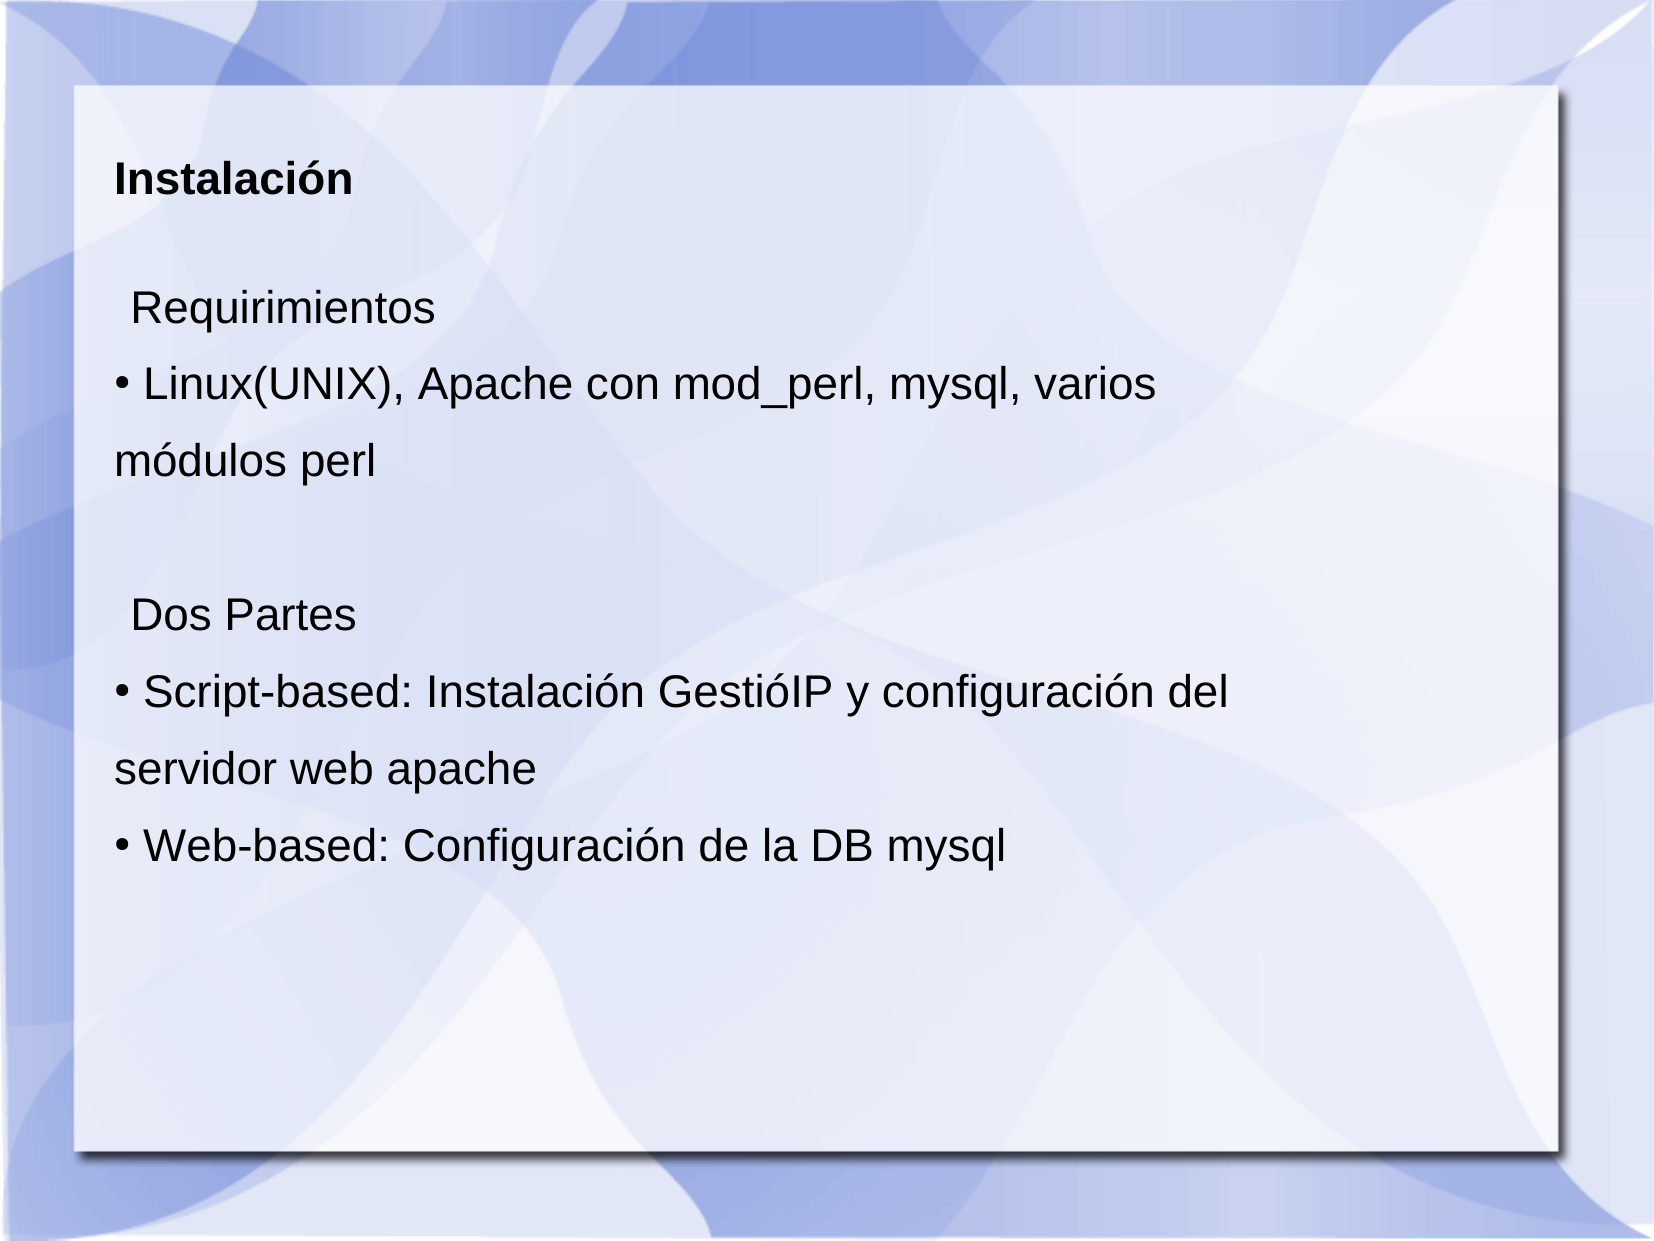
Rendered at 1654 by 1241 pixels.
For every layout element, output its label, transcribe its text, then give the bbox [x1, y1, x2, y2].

picture [0, 0, 1654, 1241]
text_box Instalación Requirimientos Linux(UNIX), Apache con mod_perl, mysql, varios módulos perl Dos Partes Script-based: Instalación GestióIP y configuración del servidor web apache Web-based: Configuración de la DB mysql [114, 135, 1479, 1069]
